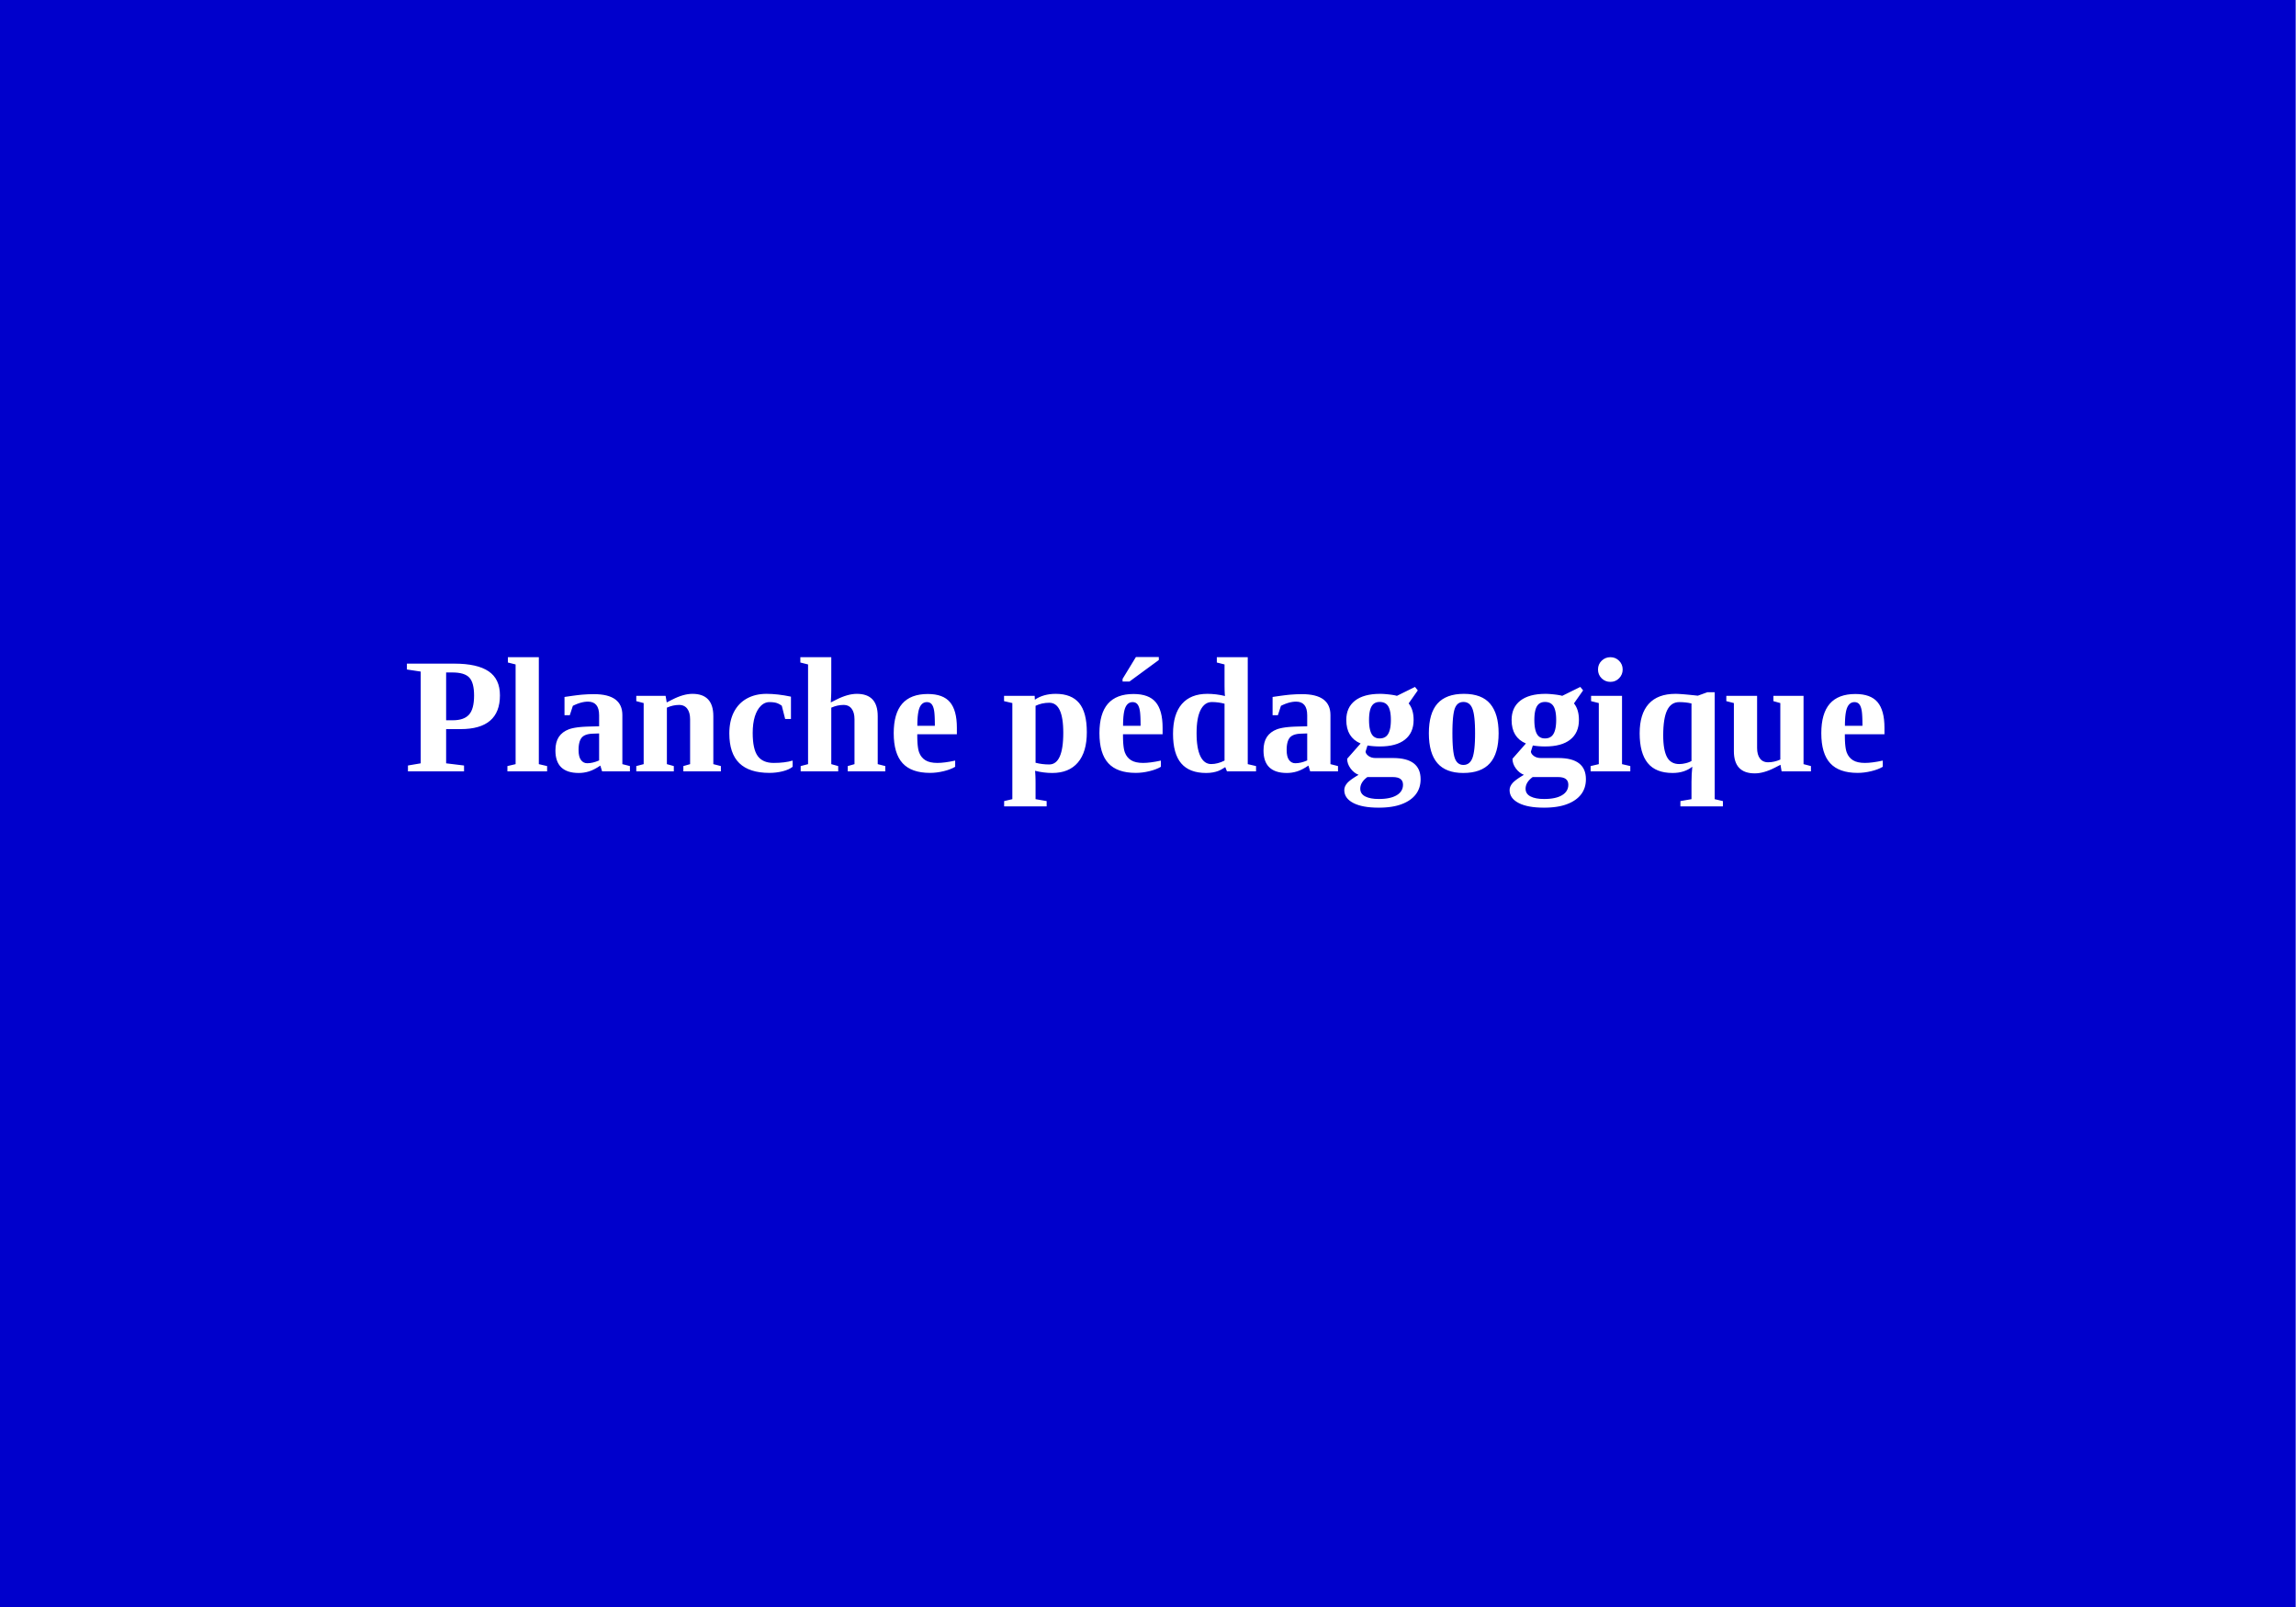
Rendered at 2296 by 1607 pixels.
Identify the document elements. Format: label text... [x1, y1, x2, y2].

title Planche pédagogique [172, 573, 2124, 838]
